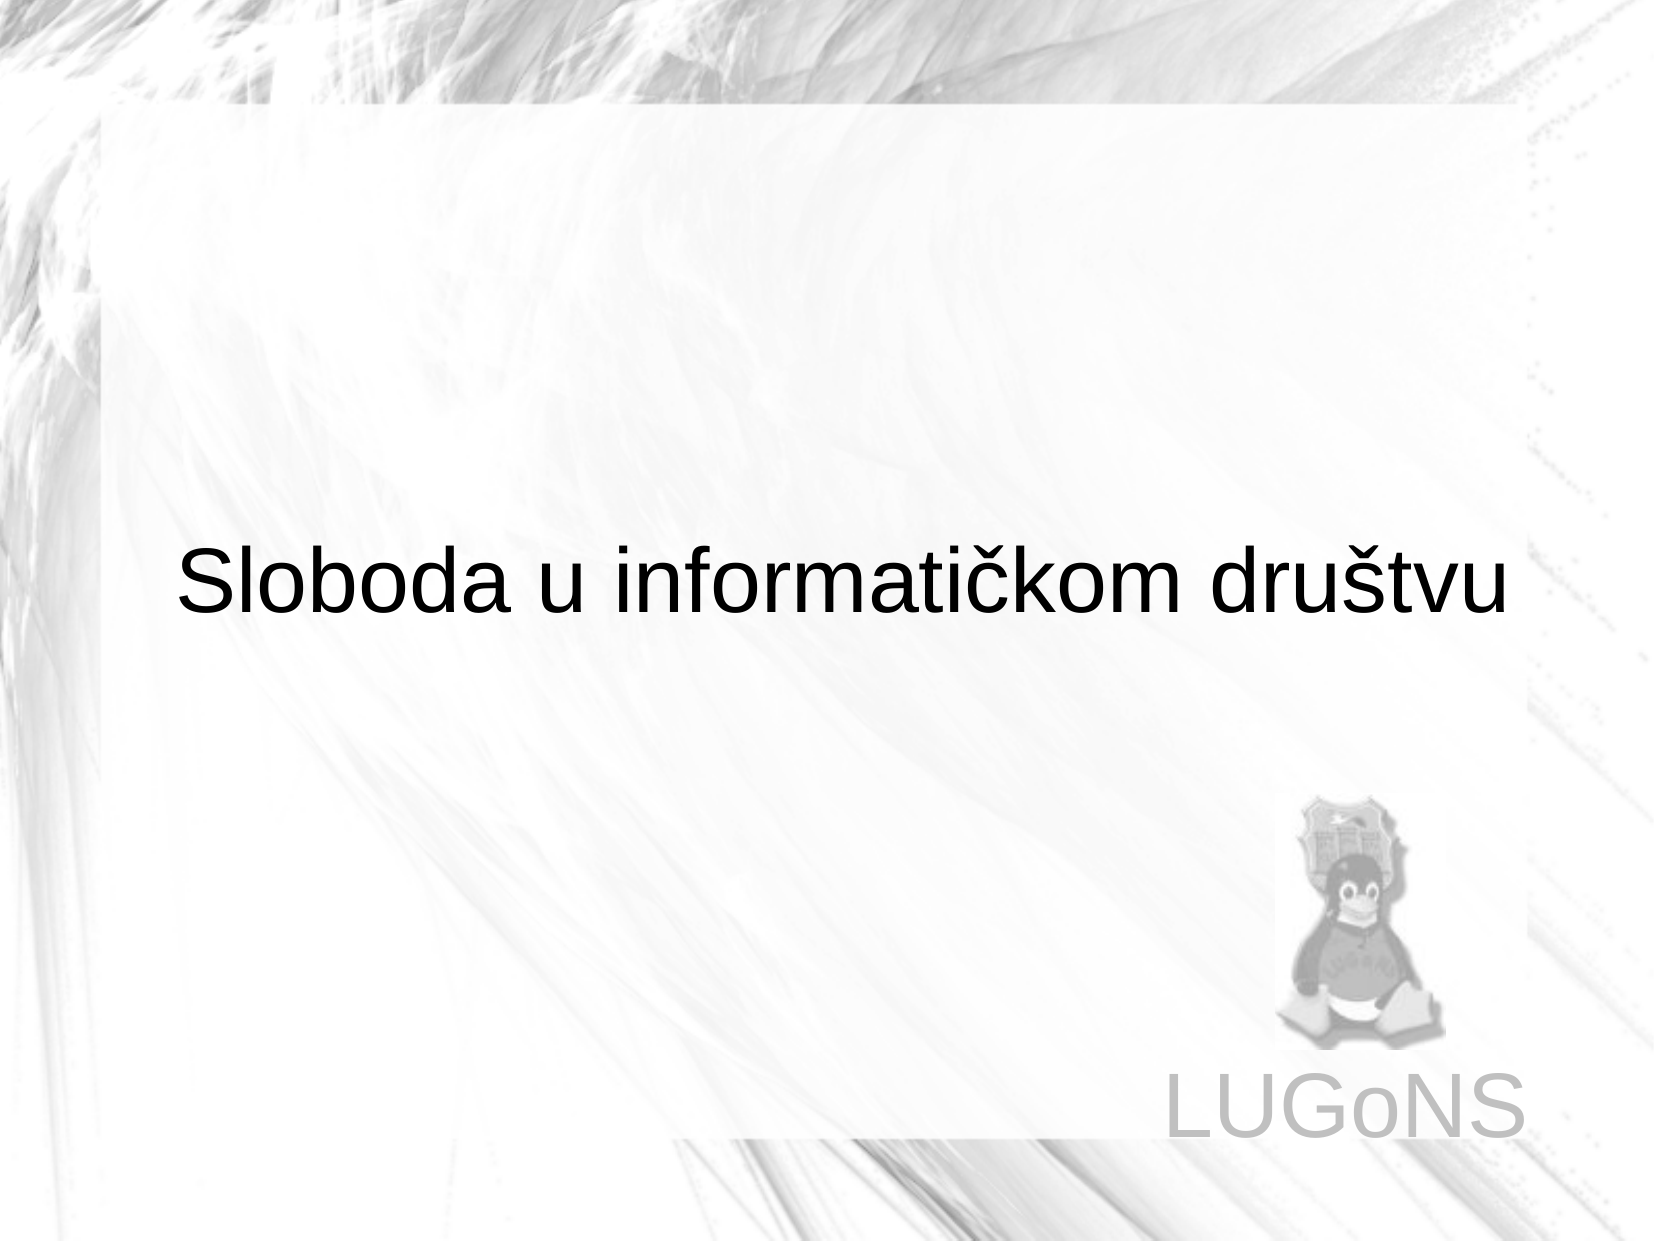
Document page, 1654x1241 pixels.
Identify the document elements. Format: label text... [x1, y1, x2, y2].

title Sloboda u informatičkom društvu [150, 487, 1538, 676]
picture [0, 0, 1654, 1241]
title LUGoNS [1162, 1050, 1538, 1163]
